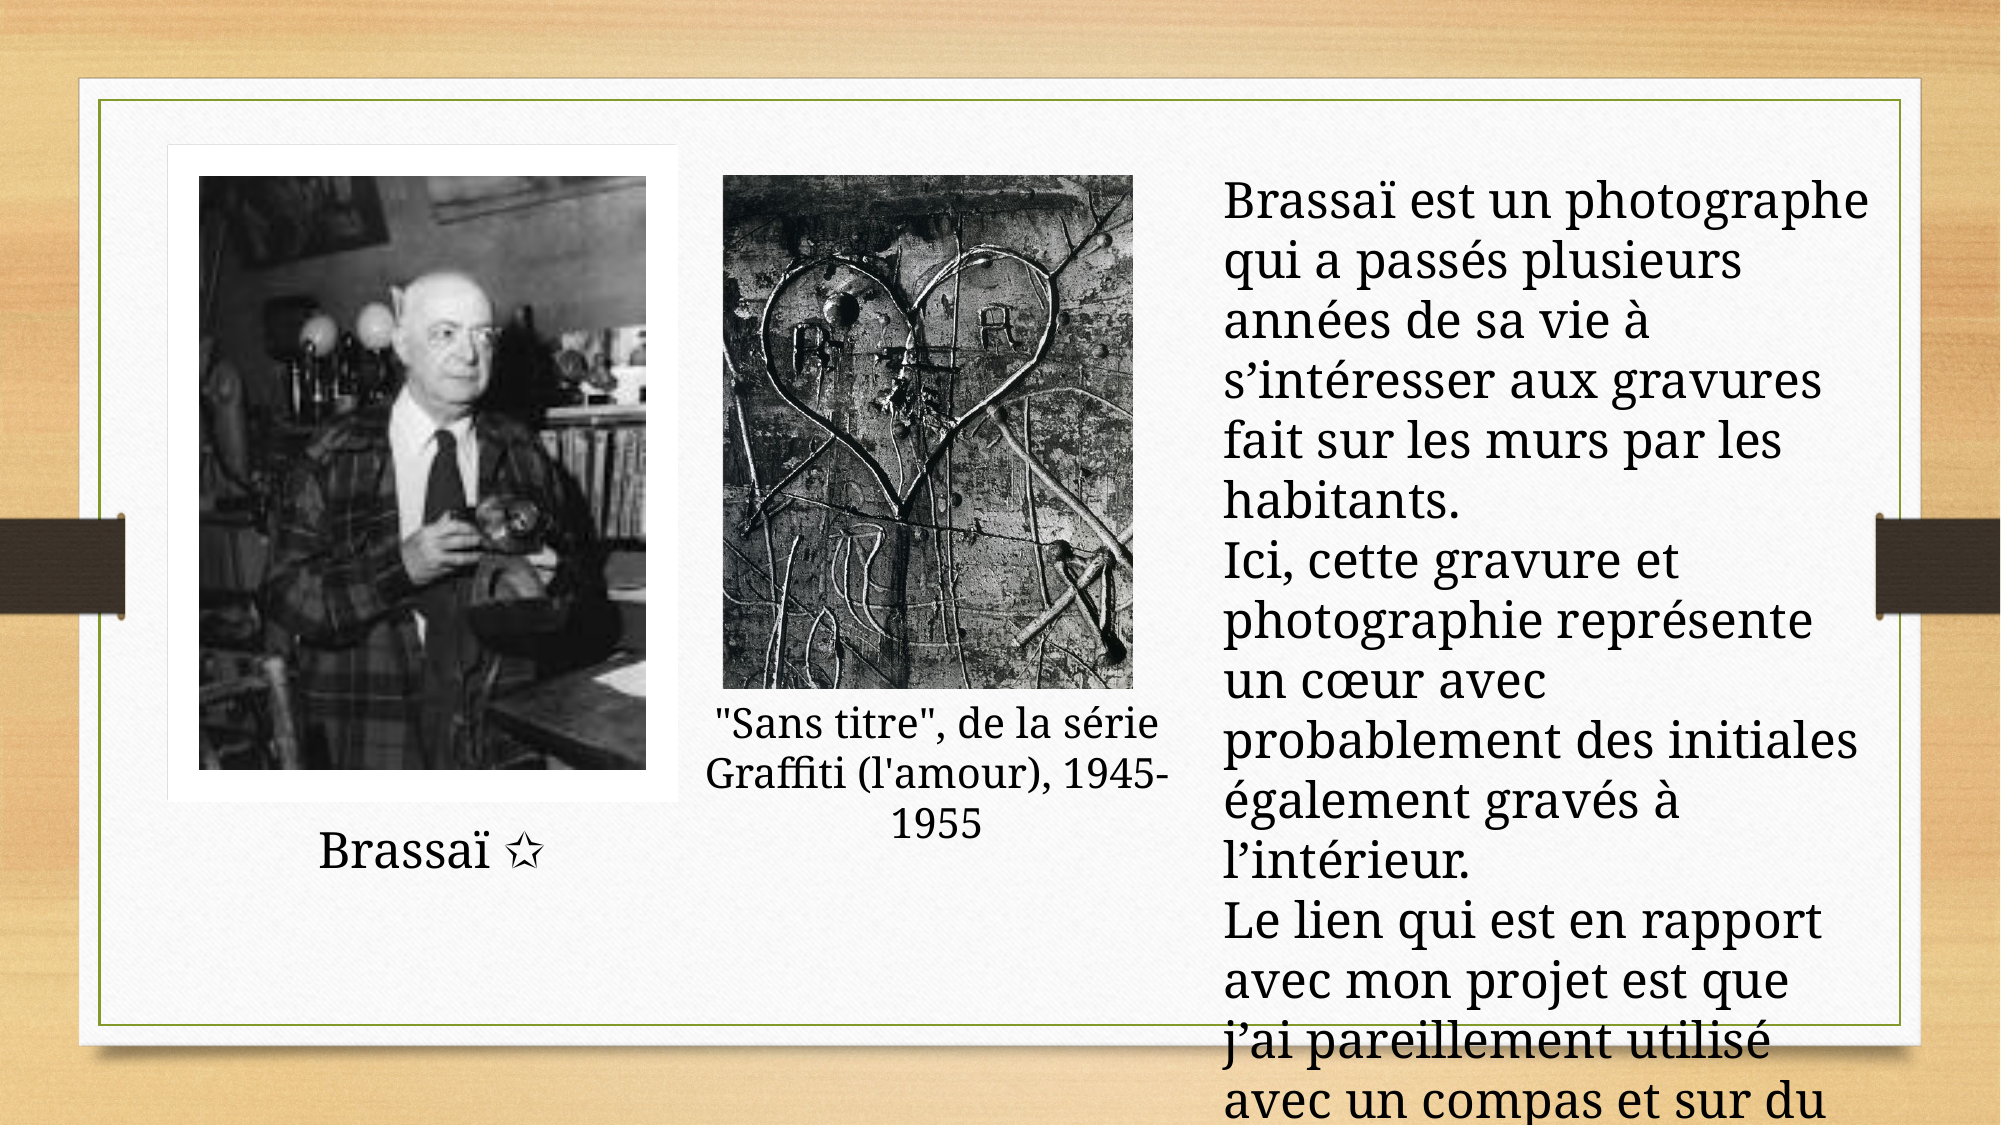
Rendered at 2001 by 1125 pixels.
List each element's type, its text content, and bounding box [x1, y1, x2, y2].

picture [198, 175, 647, 771]
text_box "Sans titre", de la série Graffiti (l'amour), 1945-1955 [665, 689, 1208, 806]
picture [721, 175, 1133, 689]
text_box Brassaï ✩ [303, 810, 618, 887]
text_box Brassaï est un photographe qui a passés plusieurs années de sa vie à s’intéresser aux gravures fait sur les murs par les habitants. Ici, cette gravure et photographie représente un cœur avec probablement des initiales également gravés à l’intérieur. Le lien qui est en rapport avec mon projet est que j’ai pareillement utilisé avec un compas et sur du papier cette technique de gravure. [1208, 161, 1887, 964]
